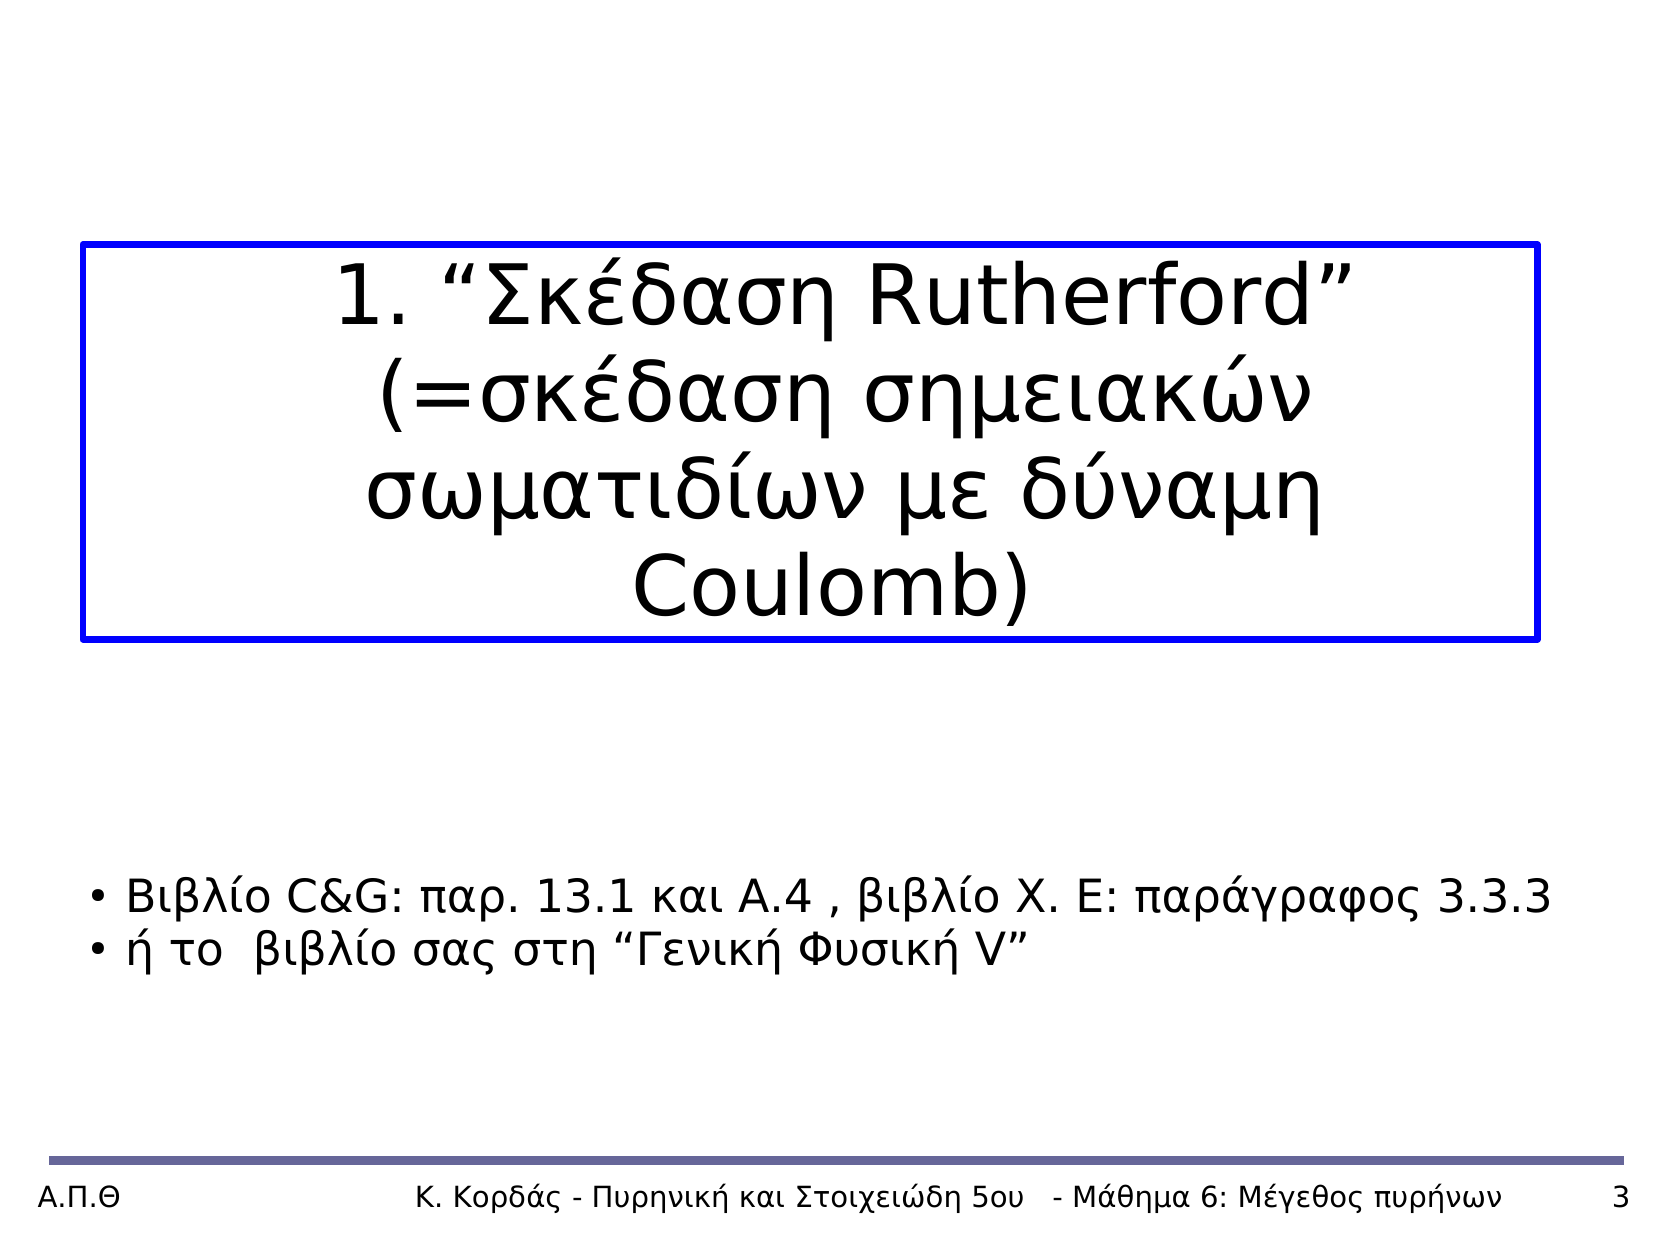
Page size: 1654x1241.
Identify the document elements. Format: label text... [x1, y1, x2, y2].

list 1. “Σκέδαση Rutherford” (=σκέδαση σημειακών σωματιδίων με δύναμη Coulomb) [82, 244, 1538, 640]
text_box Βιβλίο C&G: παρ. 13.1 και Α.4 , βιβλίο Χ. Ε: παράγραφος 3.3.3 ή το βιβλίο σας στη “Γενική Φυσική V” [39, 862, 1569, 985]
